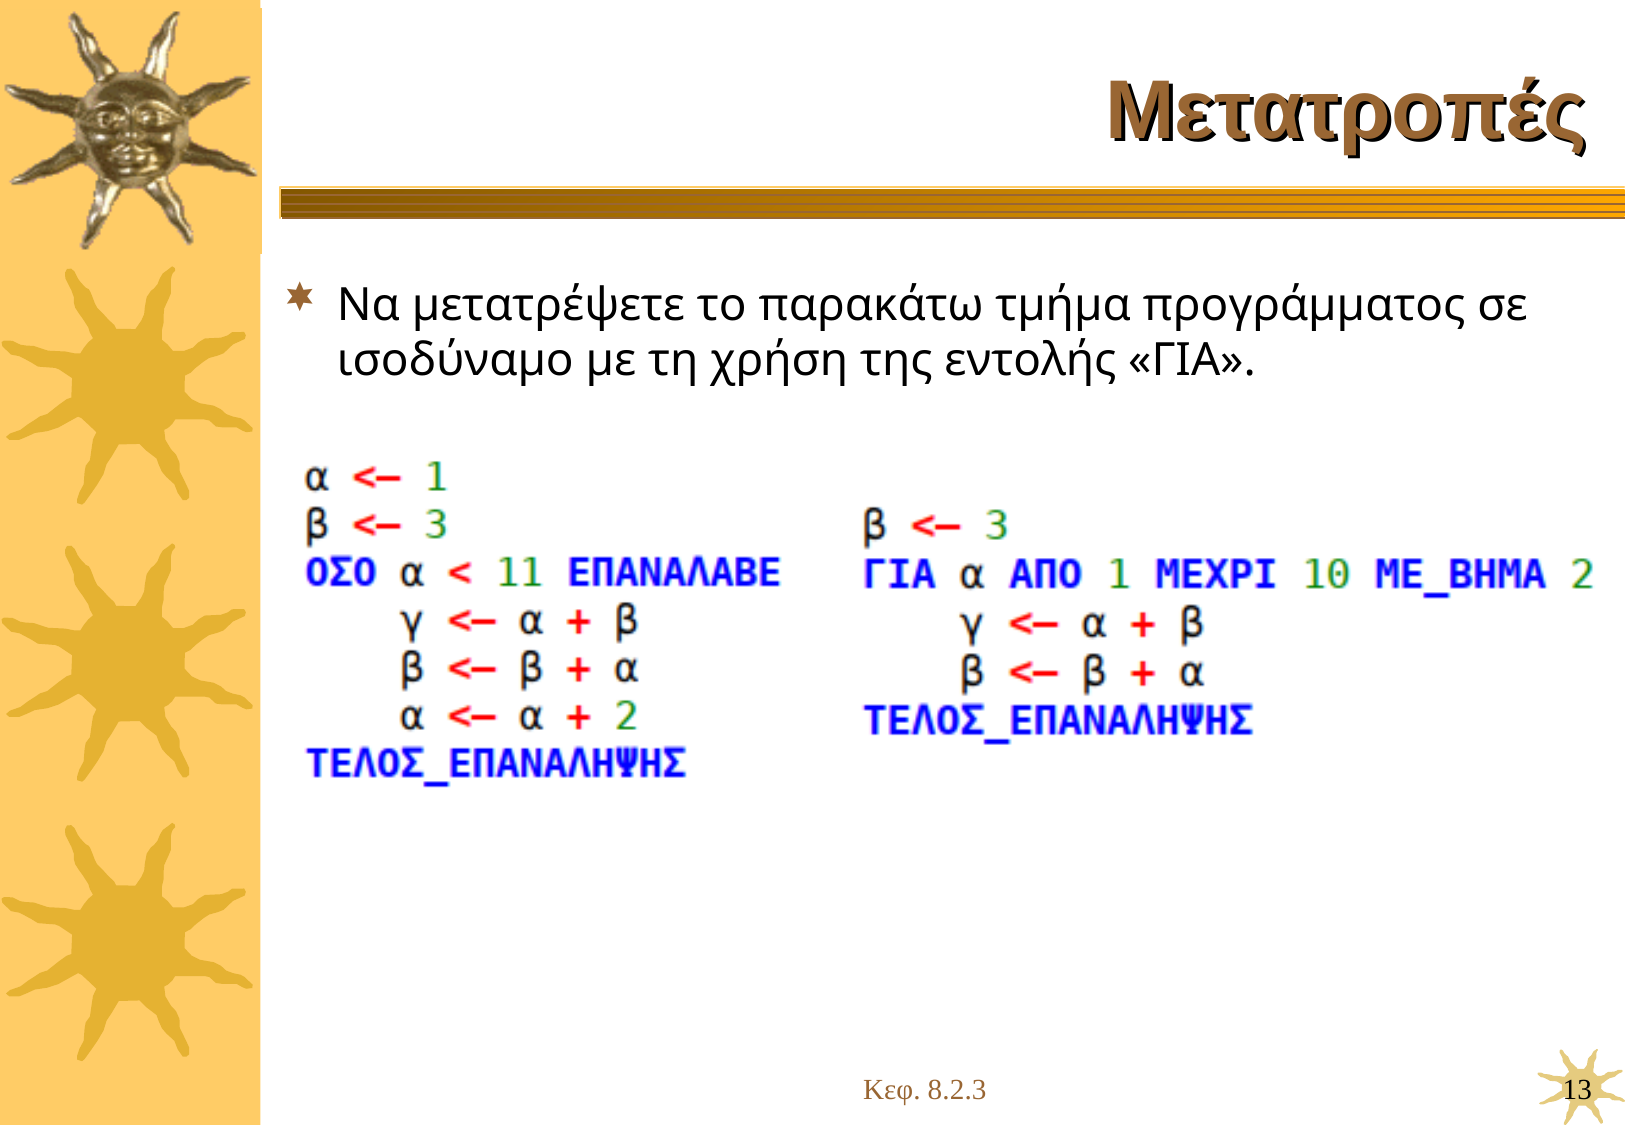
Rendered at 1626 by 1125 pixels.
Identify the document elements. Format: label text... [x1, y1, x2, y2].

picture [1, 163, 262, 254]
picture [284, 448, 796, 804]
text_box Μετατροπές [0, 0, 1625, 163]
picture [853, 496, 1605, 762]
text_box Να μετατρέψετε το παρακάτω τμήμα προγράμματος σε ισοδύναμο με τη χρήση της εντολής «ΓΙΑ». [265, 266, 1625, 393]
